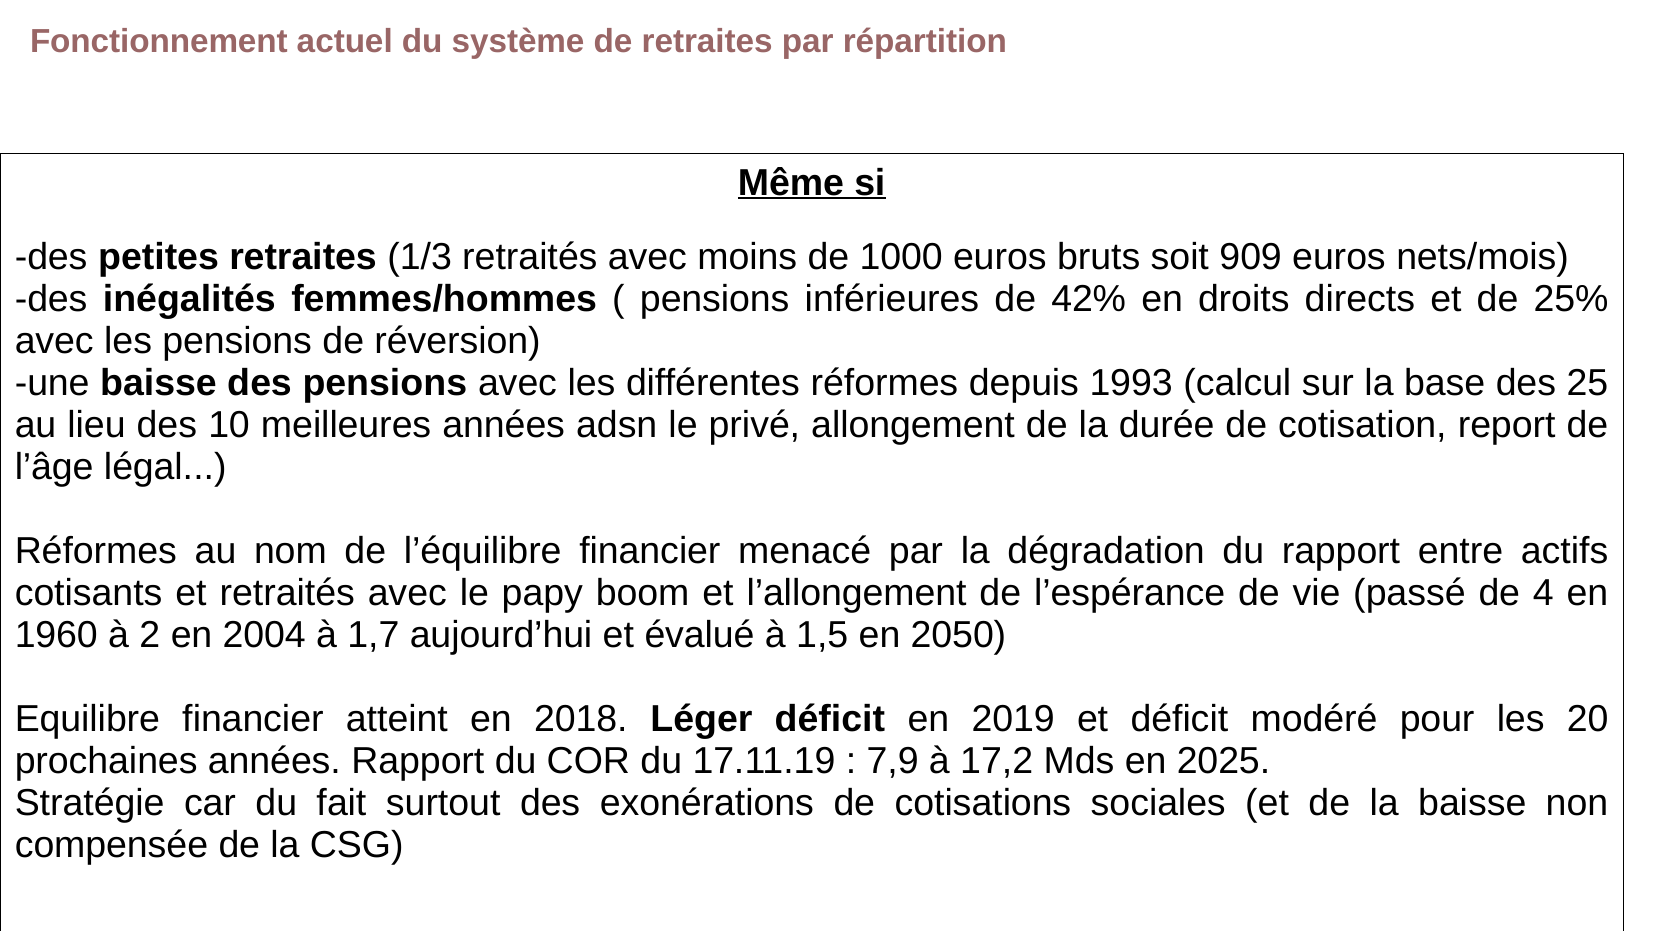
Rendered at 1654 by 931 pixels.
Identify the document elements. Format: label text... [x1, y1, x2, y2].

title Fonctionnement actuel du système de retraites par répartition [30, 0, 1508, 91]
text_box Même si -des petites retraites (1/3 retraités avec moins de 1000 euros bruts soit 909 euros nets/mois) -des inégalités femmes/hommes ( pensions inférieures de 42% en droits directs et de 25% avec les pensions de réversion) -une baisse des pensions avec les différentes réformes depuis 1993 (calcul sur la base des 25 au lieu des 10 meilleures années adsn le privé, allongement de la durée de cotisation, report de l’âge légal...) Réformes au nom de l’équilibre financier menacé par la dégradation du rapport entre actifs cotisants et retraités avec le papy boom et l’allongement de l’espérance de vie (passé de 4 en 1960 à 2 en 2004 à 1,7 aujourd’hui et évalué à 1,5 en 2050) Equilibre financier atteint en 2018. Léger déficit en 2019 et déficit modéré pour les 20 prochaines années. Rapport du COR du 17.11.19 : 7,9 à 17,2 Mds en 2025. Stratégie car du fait surtout des exonérations de cotisations sociales (et de la baisse non compensée de la CSG) [0, 153, 1624, 931]
